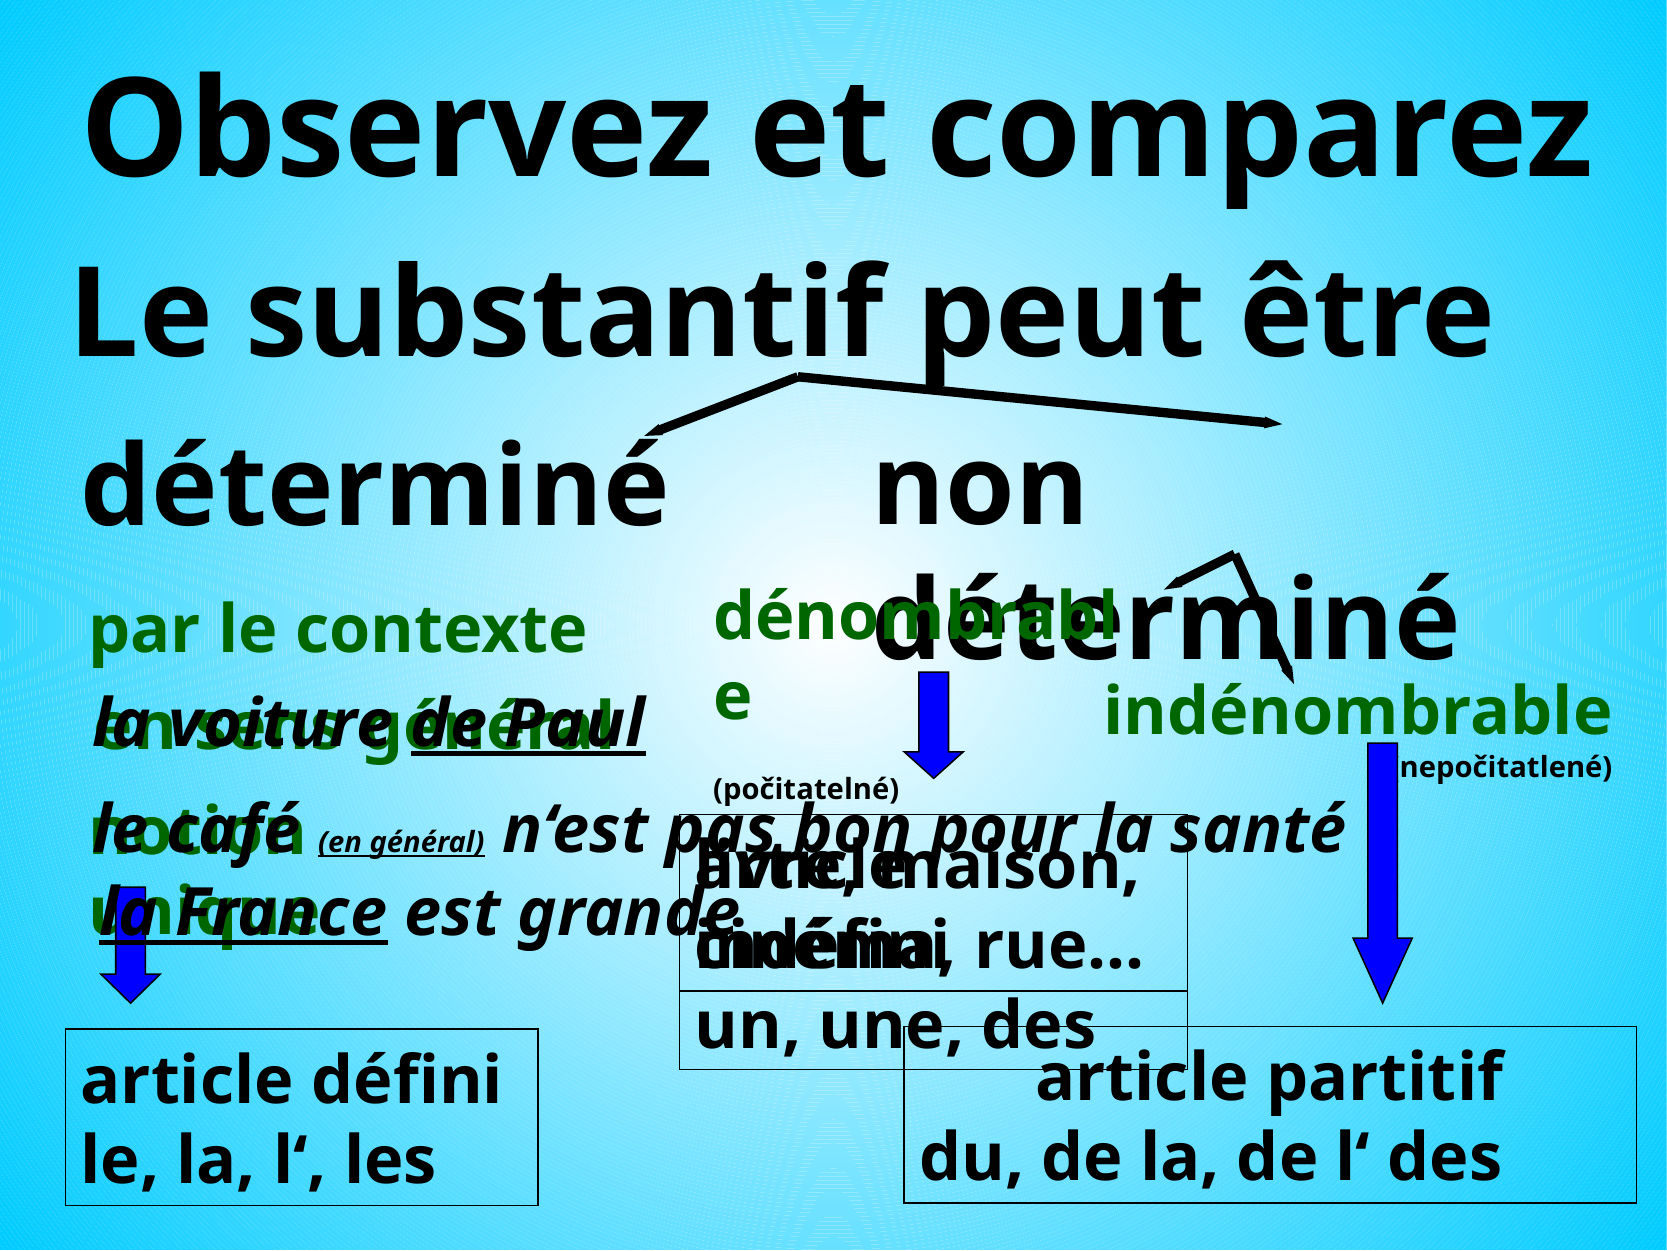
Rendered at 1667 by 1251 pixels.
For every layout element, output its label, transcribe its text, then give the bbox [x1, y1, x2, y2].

text_box livre, maison, cinéma, rue... [679, 814, 1188, 992]
text_box [904, 672, 964, 778]
text_box [1367, 743, 1398, 778]
text_box la France est grande [84, 861, 679, 957]
text_box dénombrable (počitatelné) [698, 565, 1153, 741]
text_box déterminé [65, 405, 881, 556]
text_box non déterminé [856, 404, 1667, 555]
text_box article défini le, la, l‘, les [65, 1028, 538, 1206]
text_box article partitif du, de la, de l‘ des [904, 1026, 1637, 1204]
text_box Le substantif peut être [782, 382, 864, 389]
text_box par le contexte [73, 577, 646, 673]
text_box Observez et comparez [65, 31, 1644, 212]
text_box [1353, 874, 1413, 1004]
text_box [100, 957, 161, 1004]
text_box indénombrable (nepočitatlené) [1088, 660, 1661, 791]
text_box notion unique [73, 780, 84, 876]
text_box la voiture de Paul [77, 672, 763, 768]
text_box Le substantif peut être [53, 223, 1590, 389]
text_box le café (en général) n‘est pas bon pour la santé [77, 778, 1554, 874]
